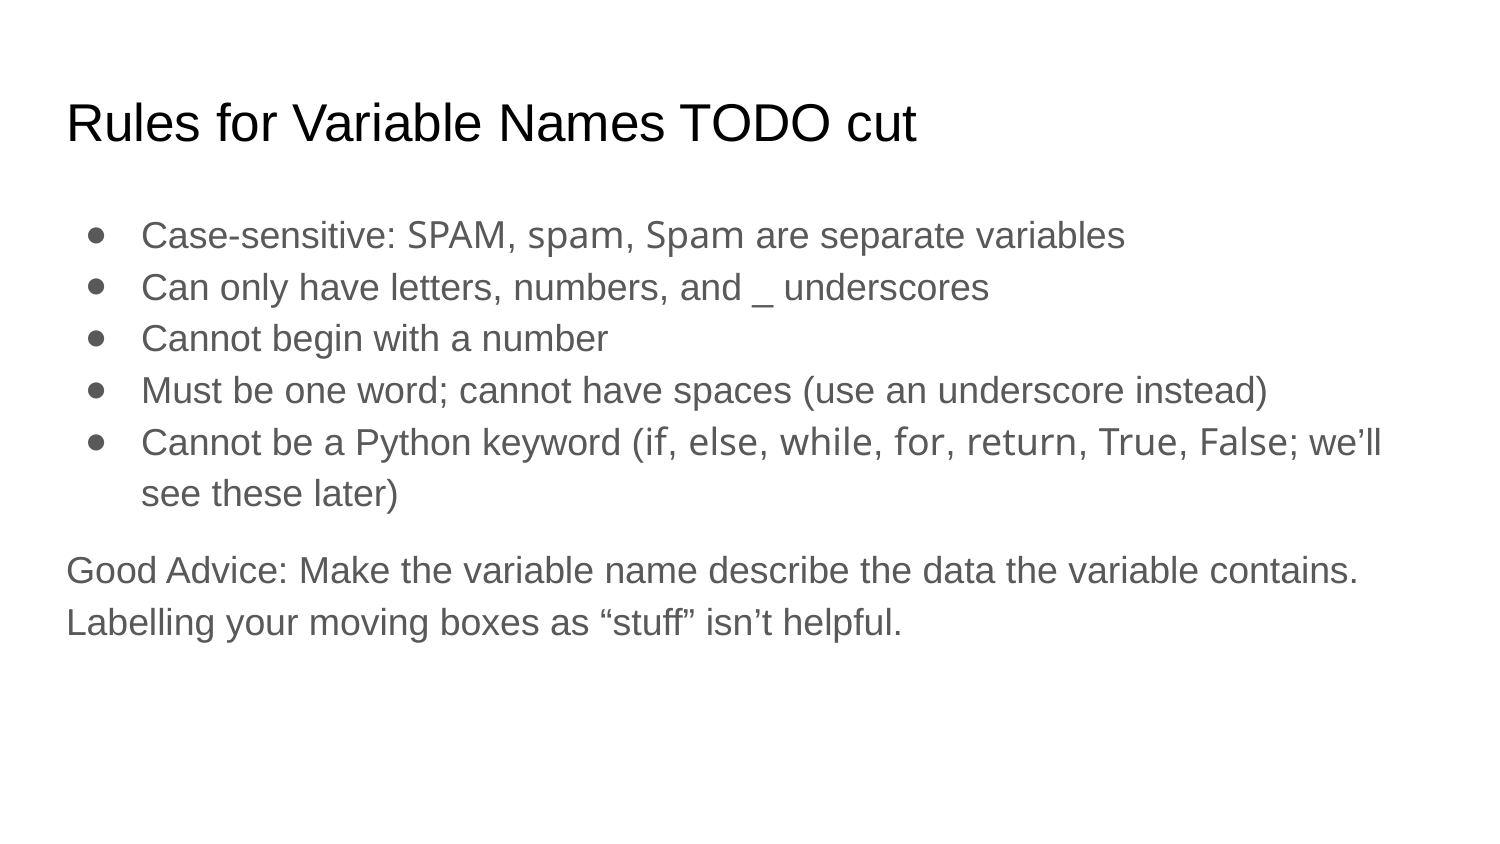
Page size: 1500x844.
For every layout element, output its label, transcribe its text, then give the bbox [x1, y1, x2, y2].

list Case-sensitive: SPAM, spam, Spam are separate variables Can only have letters, numbers, and _ underscores Cannot begin with a number Must be one word; cannot have spaces (use an underscore instead) Cannot be a Python keyword (if, else, while, for, return, True, False; we’ll see these later) Good Advice: Make the variable name describe the data the variable contains. Labelling your moving boxes as “stuff” isn’t helpful. [51, 189, 1449, 750]
title Rules for Variable Names TODO cut [51, 72, 1449, 167]
